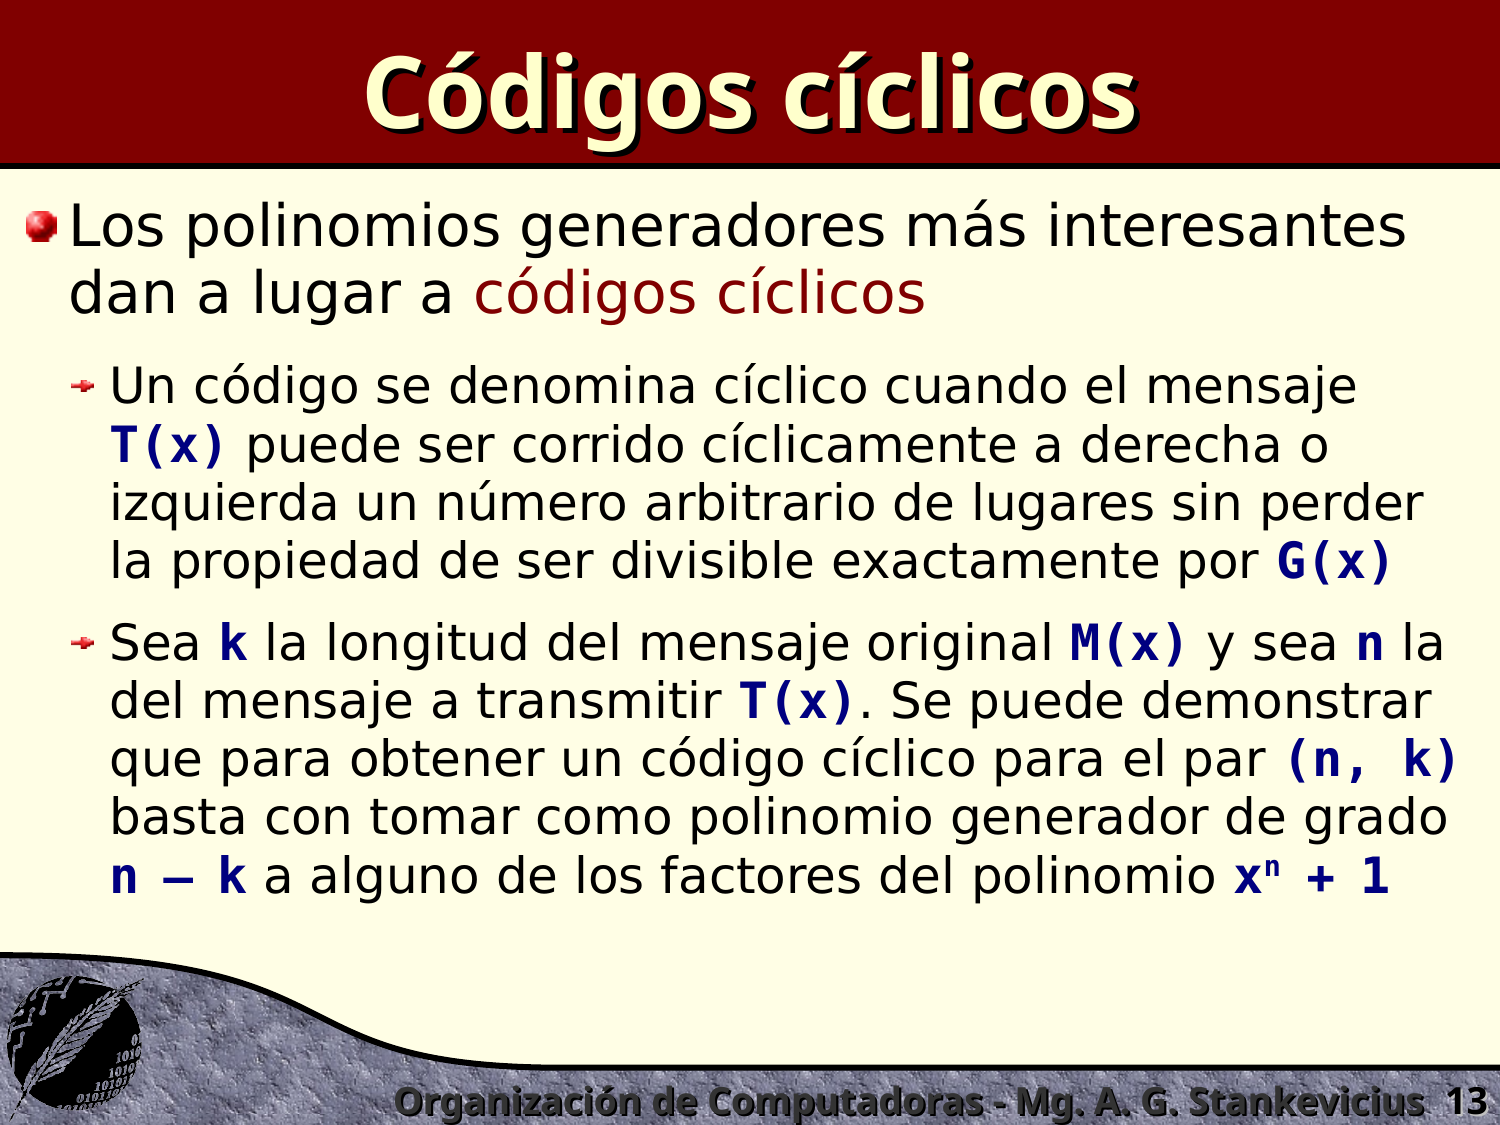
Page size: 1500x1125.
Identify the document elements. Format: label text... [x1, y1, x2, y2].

picture [0, 959, 1500, 1125]
title Códigos cíclicos [15, 5, 1485, 160]
list Los polinomios generadores más interesantes dan a lugar a códigos cíclicos Un código se denomina cíclico cuando el mensaje T(x) puede ser corrido cíclicamente a derecha o izquierda un número arbitrario de lugares sin perder la propiedad de ser divisible exactamente por G(x) Sea k la longitud del mensaje original M(x) y sea n la del mensaje a transmitir T(x). Se puede demonstrar que para obtener un código cíclico para el par (n, k) basta con tomar como polinomio generador de grado n – k a alguno de los factores del polinomio xn + 1 [11, 192, 1486, 935]
picture [1058, 1100, 1065, 1110]
picture [802, 1100, 806, 1110]
picture [448, 1100, 455, 1110]
